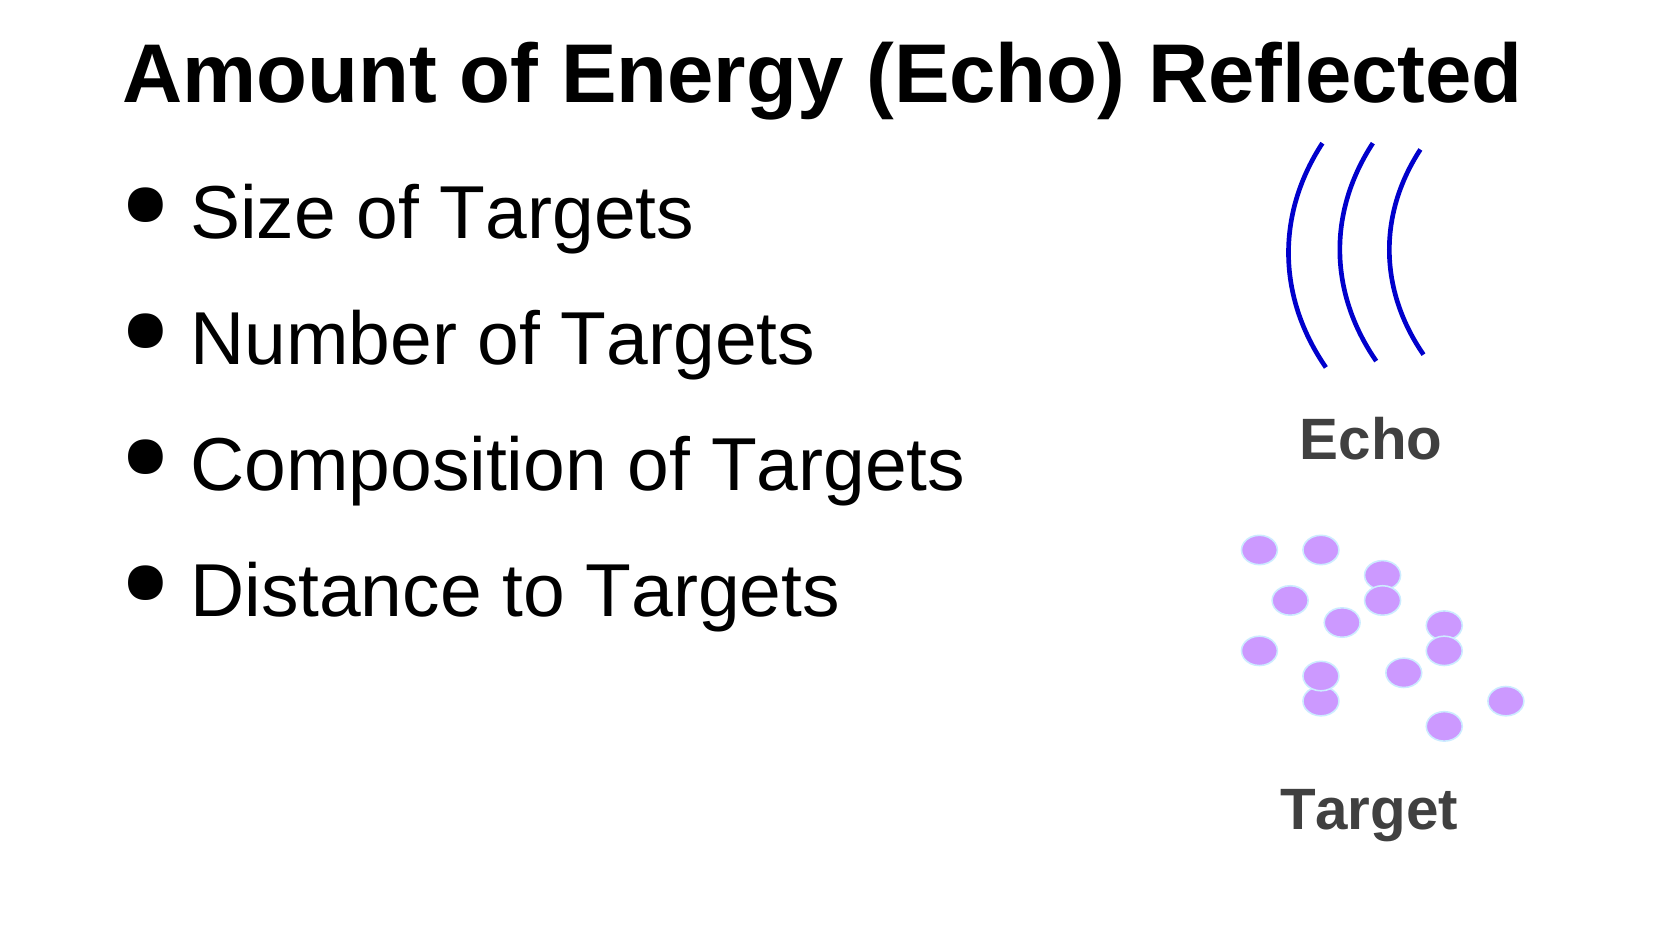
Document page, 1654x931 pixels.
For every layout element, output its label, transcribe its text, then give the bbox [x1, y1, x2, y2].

text_box [1487, 686, 1524, 716]
text_box Target [1211, 763, 1527, 849]
text_box [1364, 560, 1401, 616]
text_box [1272, 585, 1309, 616]
text_box [1385, 658, 1422, 688]
text_box [1241, 535, 1278, 565]
text_box [1426, 610, 1463, 666]
text_box Size of Targets Number of Targets Composition of Targets Distance to Targets [11, 155, 1076, 639]
text_box [1426, 711, 1463, 742]
title Amount of Energy (Echo) Reflected [0, 5, 1651, 133]
text_box [1241, 636, 1278, 666]
text_box Echo [1213, 393, 1529, 480]
text_box [1302, 535, 1339, 565]
text_box [1302, 661, 1339, 716]
text_box [1324, 607, 1361, 638]
